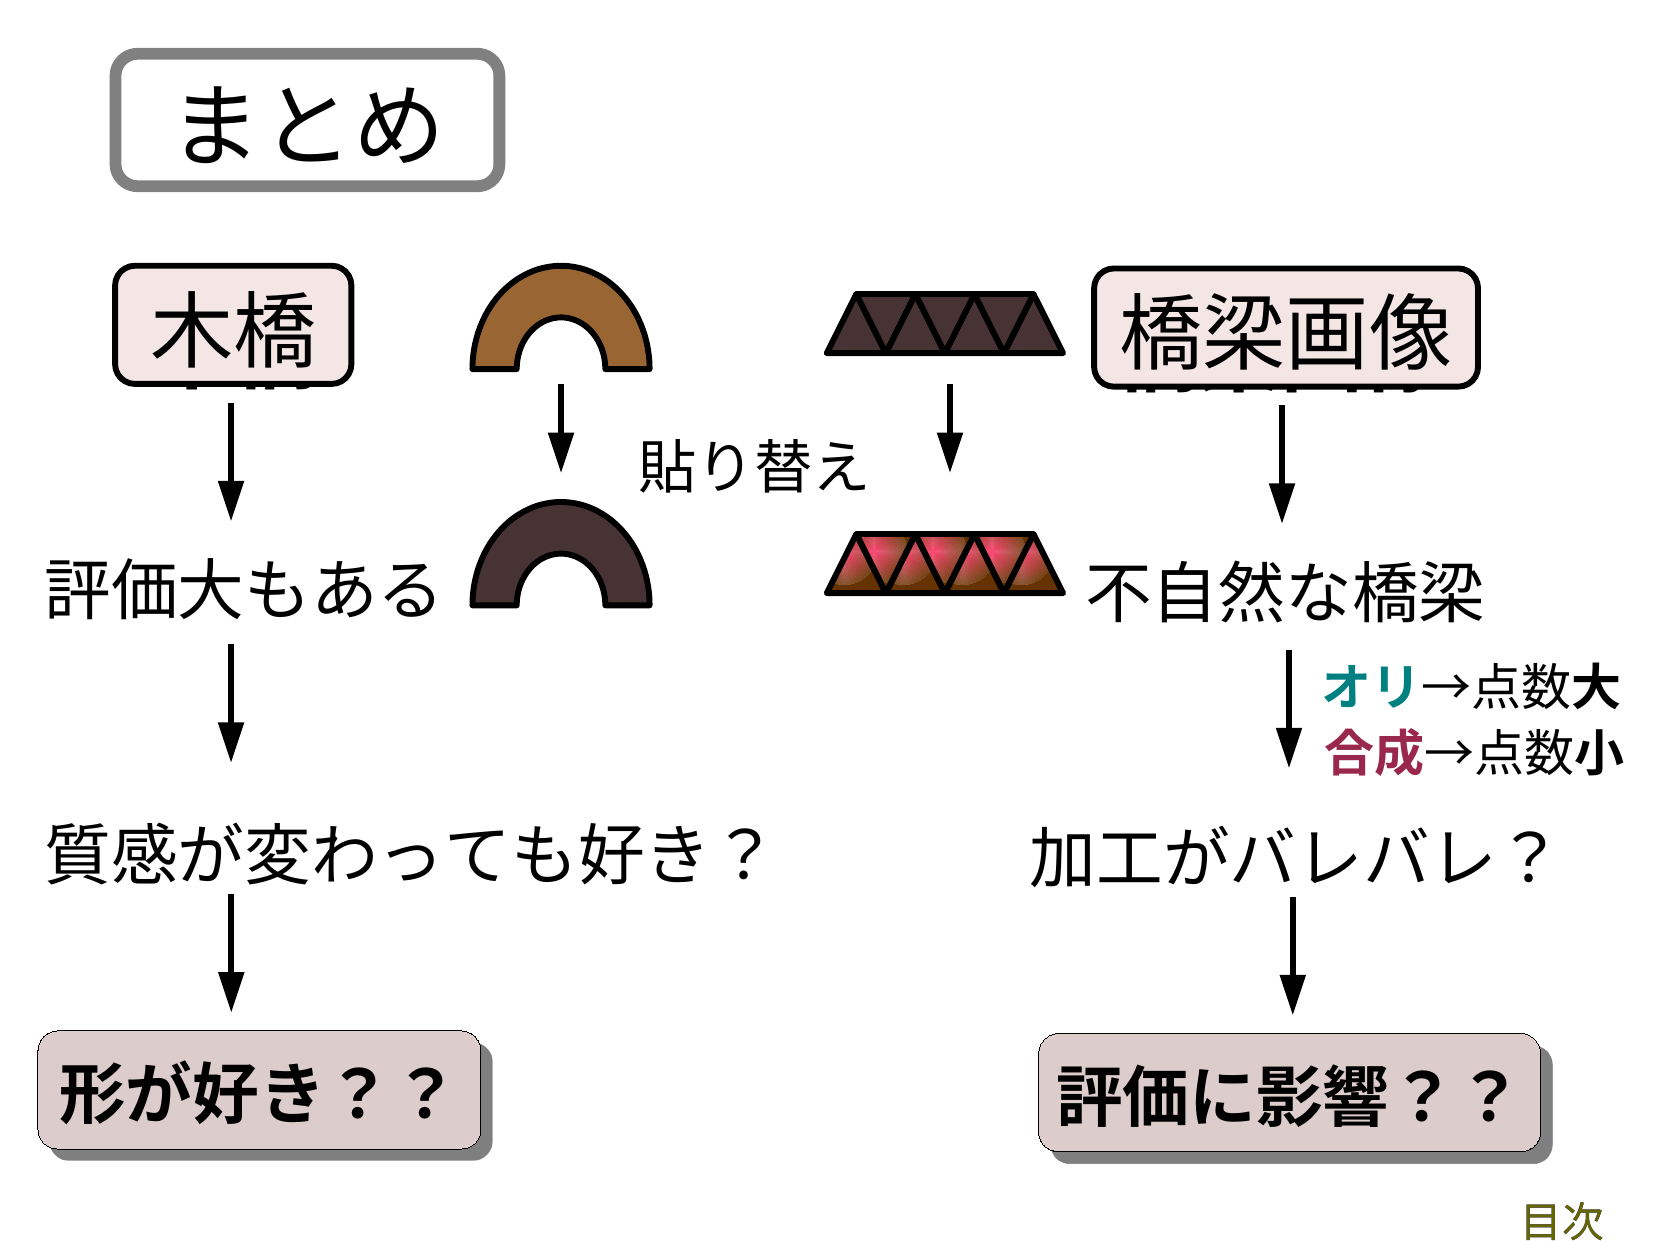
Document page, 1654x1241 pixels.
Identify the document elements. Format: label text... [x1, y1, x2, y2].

text_box [472, 502, 650, 606]
text_box 木橋 [115, 265, 352, 384]
text_box 不自然な橋梁 [1070, 532, 1501, 621]
text_box 合成→点数小 [1309, 705, 1654, 776]
text_box 貼り替え [623, 413, 886, 492]
text_box 橋梁画像 [1099, 381, 1463, 388]
text_box 質感が変わっても好き？ [29, 795, 798, 884]
text_box 評価に影響？？ [1038, 1033, 1541, 1152]
text_box 形が好き？？ [37, 1030, 481, 1150]
text_box [826, 293, 1064, 354]
text_box オリ→点数大 [1306, 640, 1654, 710]
text_box 木橋 [135, 279, 371, 385]
text_box [826, 533, 1064, 594]
text_box [667, 383, 945, 532]
text_box 加工がバレバレ？ [1014, 797, 1601, 886]
text_box 評価大もある [29, 529, 473, 618]
text_box 橋梁画像 [1094, 268, 1479, 387]
text_box まとめ [115, 53, 500, 187]
text_box [472, 265, 650, 370]
text_box 目次 [1505, 1181, 1625, 1241]
